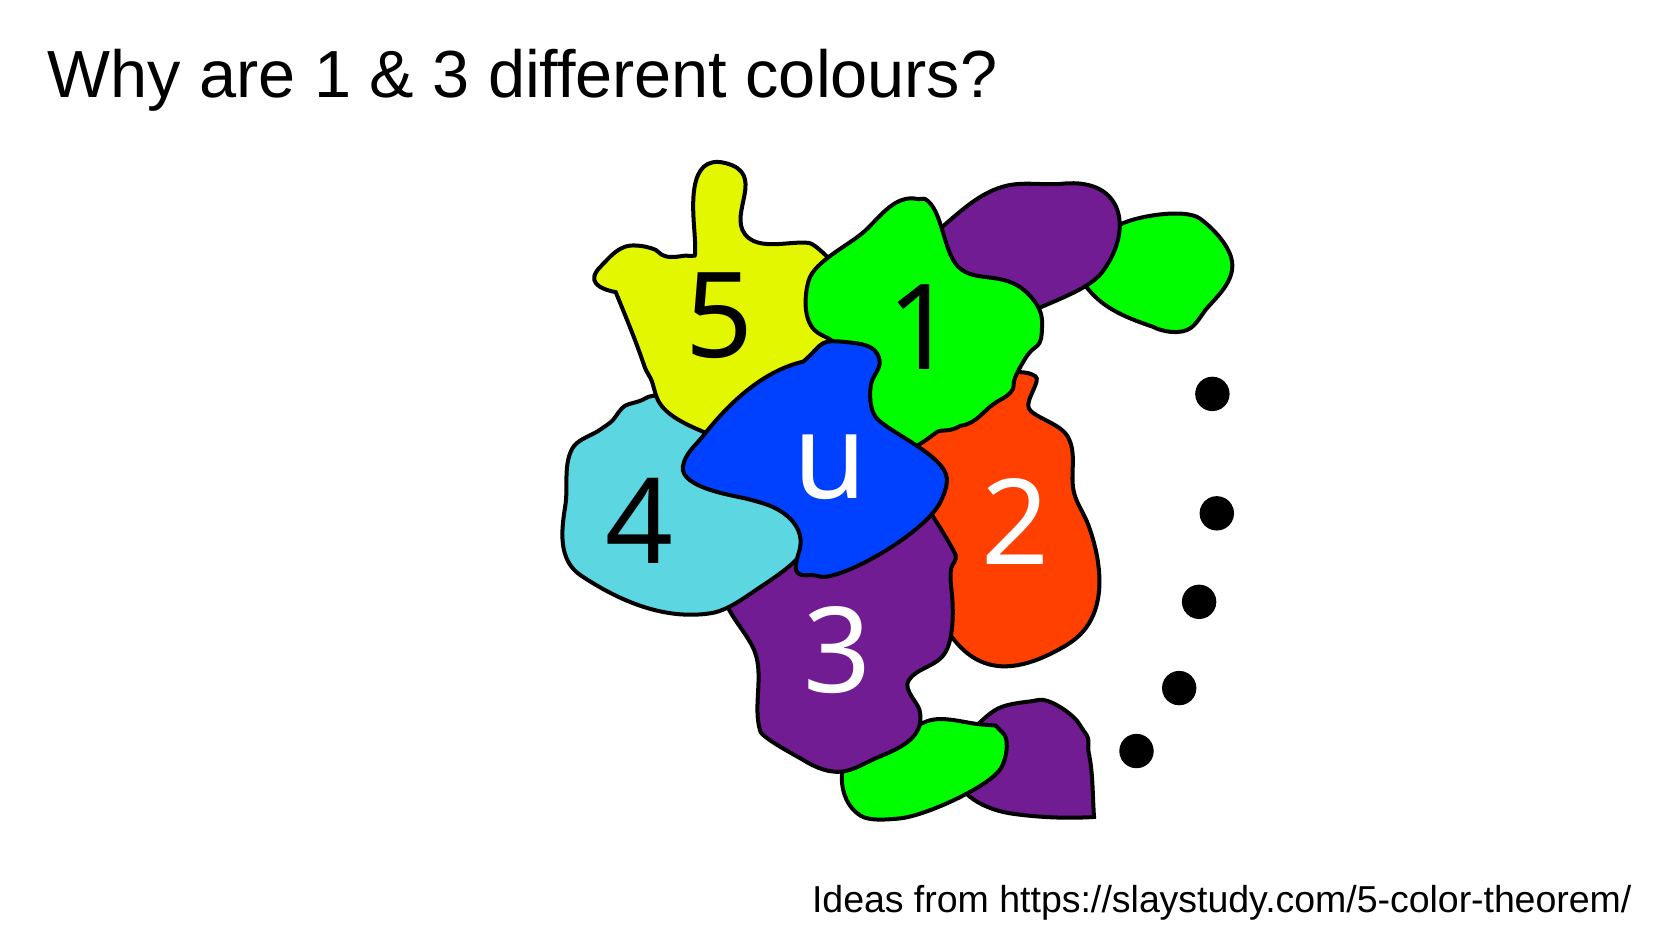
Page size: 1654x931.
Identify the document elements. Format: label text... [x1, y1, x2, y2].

text_box Why are 1 & 3 different colours? [33, 29, 402, 119]
picture [402, 1, 1260, 931]
text_box Ideas from https://slaystudy.com/5-color-theorem/ [1260, 871, 1654, 931]
